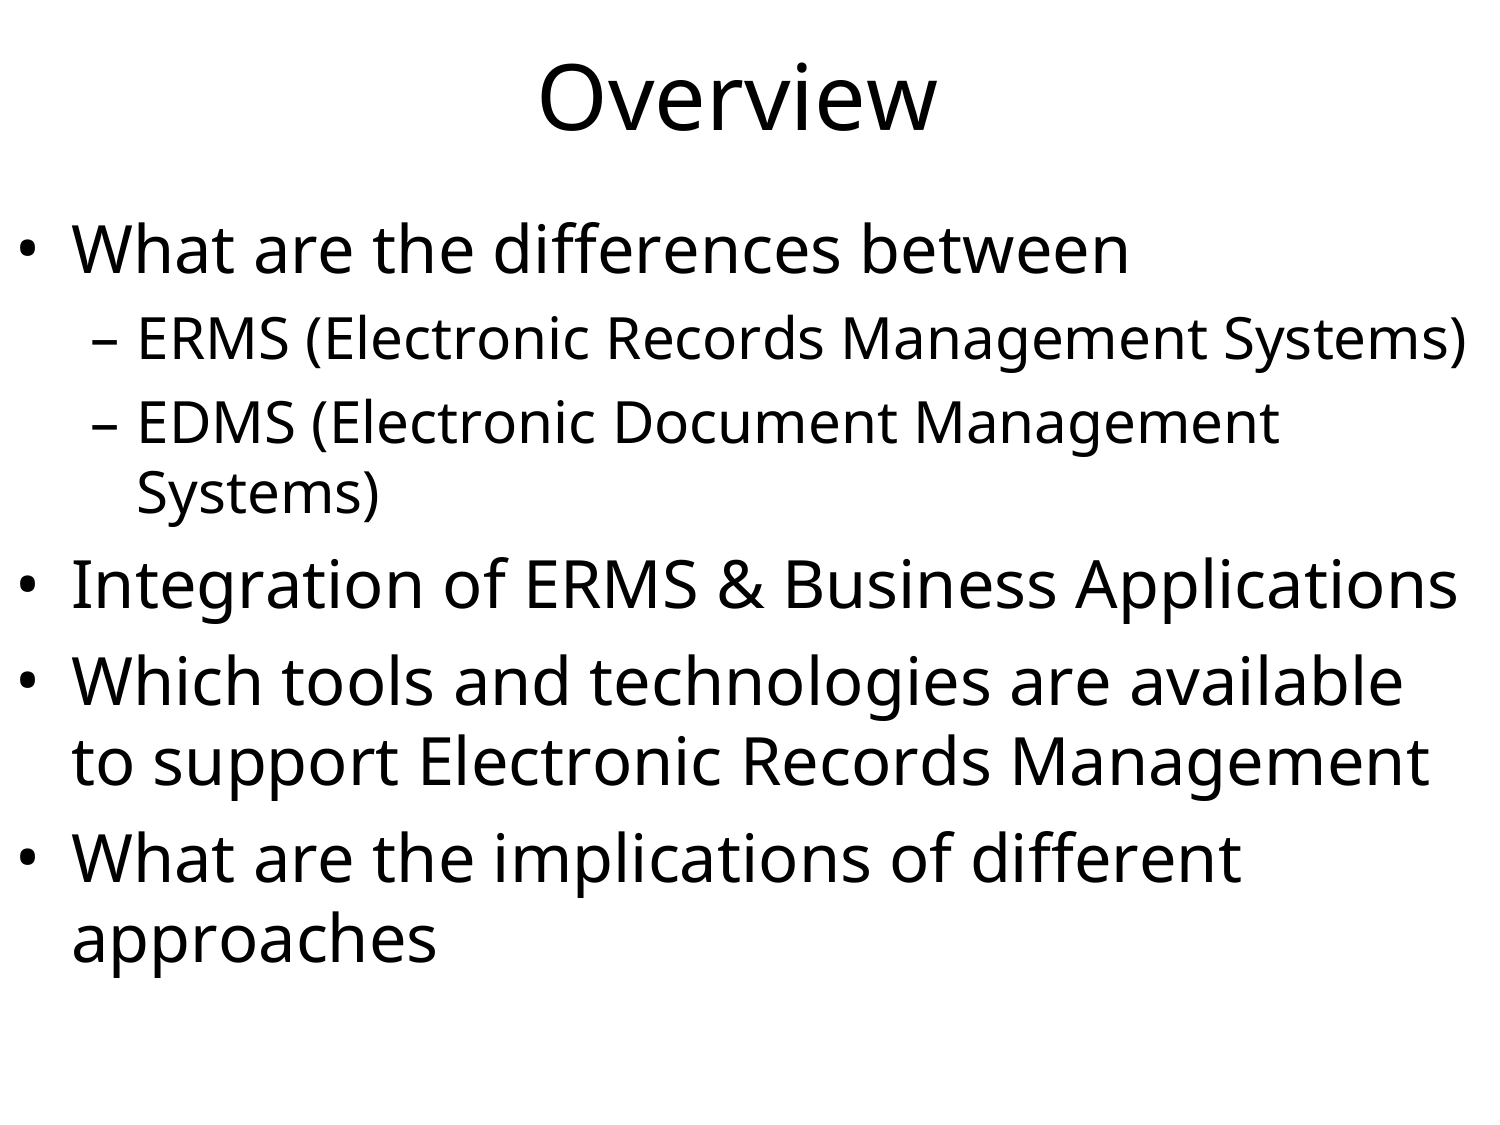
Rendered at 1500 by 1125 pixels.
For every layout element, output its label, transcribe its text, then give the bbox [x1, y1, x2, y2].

title Overview [99, 0, 1375, 112]
list What are the differences between ERMS (Electronic Records Management Systems) EDMS (Electronic Document Management Systems) Integration of ERMS & Business Applications Which tools and technologies are available to support Electronic Records Management What are the implications of different approaches [0, 112, 1500, 1076]
